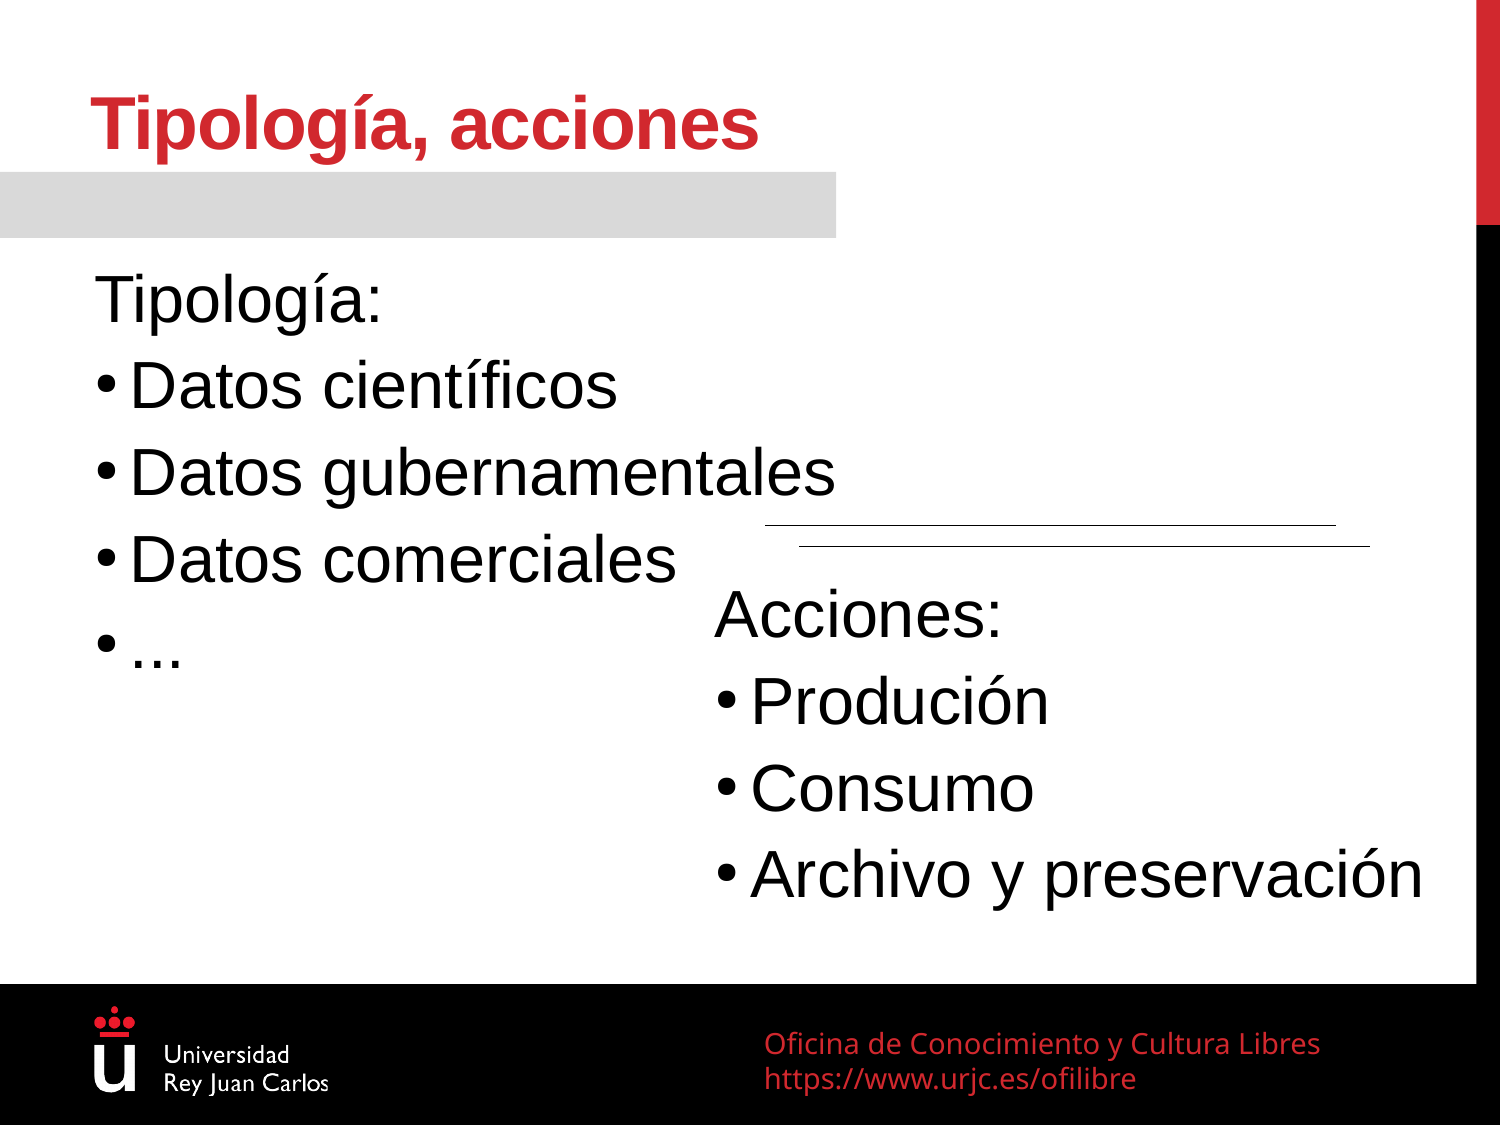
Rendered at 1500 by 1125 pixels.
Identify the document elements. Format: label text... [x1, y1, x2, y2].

picture [94, 1006, 328, 1096]
text_box Tipología: Datos científicos Datos gubernamentales Datos comerciales ... [79, 254, 916, 691]
text_box [0, 984, 1500, 1125]
text_box [0, 171, 837, 238]
text_box Acciones: Produción Consumo Archivo y preservación [700, 570, 1441, 920]
text_box Oficina de Conocimiento y Cultura Libres https://www.urjc.es/ofilibre [748, 1017, 1500, 1125]
text_box Tipología, acciones [0, 24, 1326, 172]
